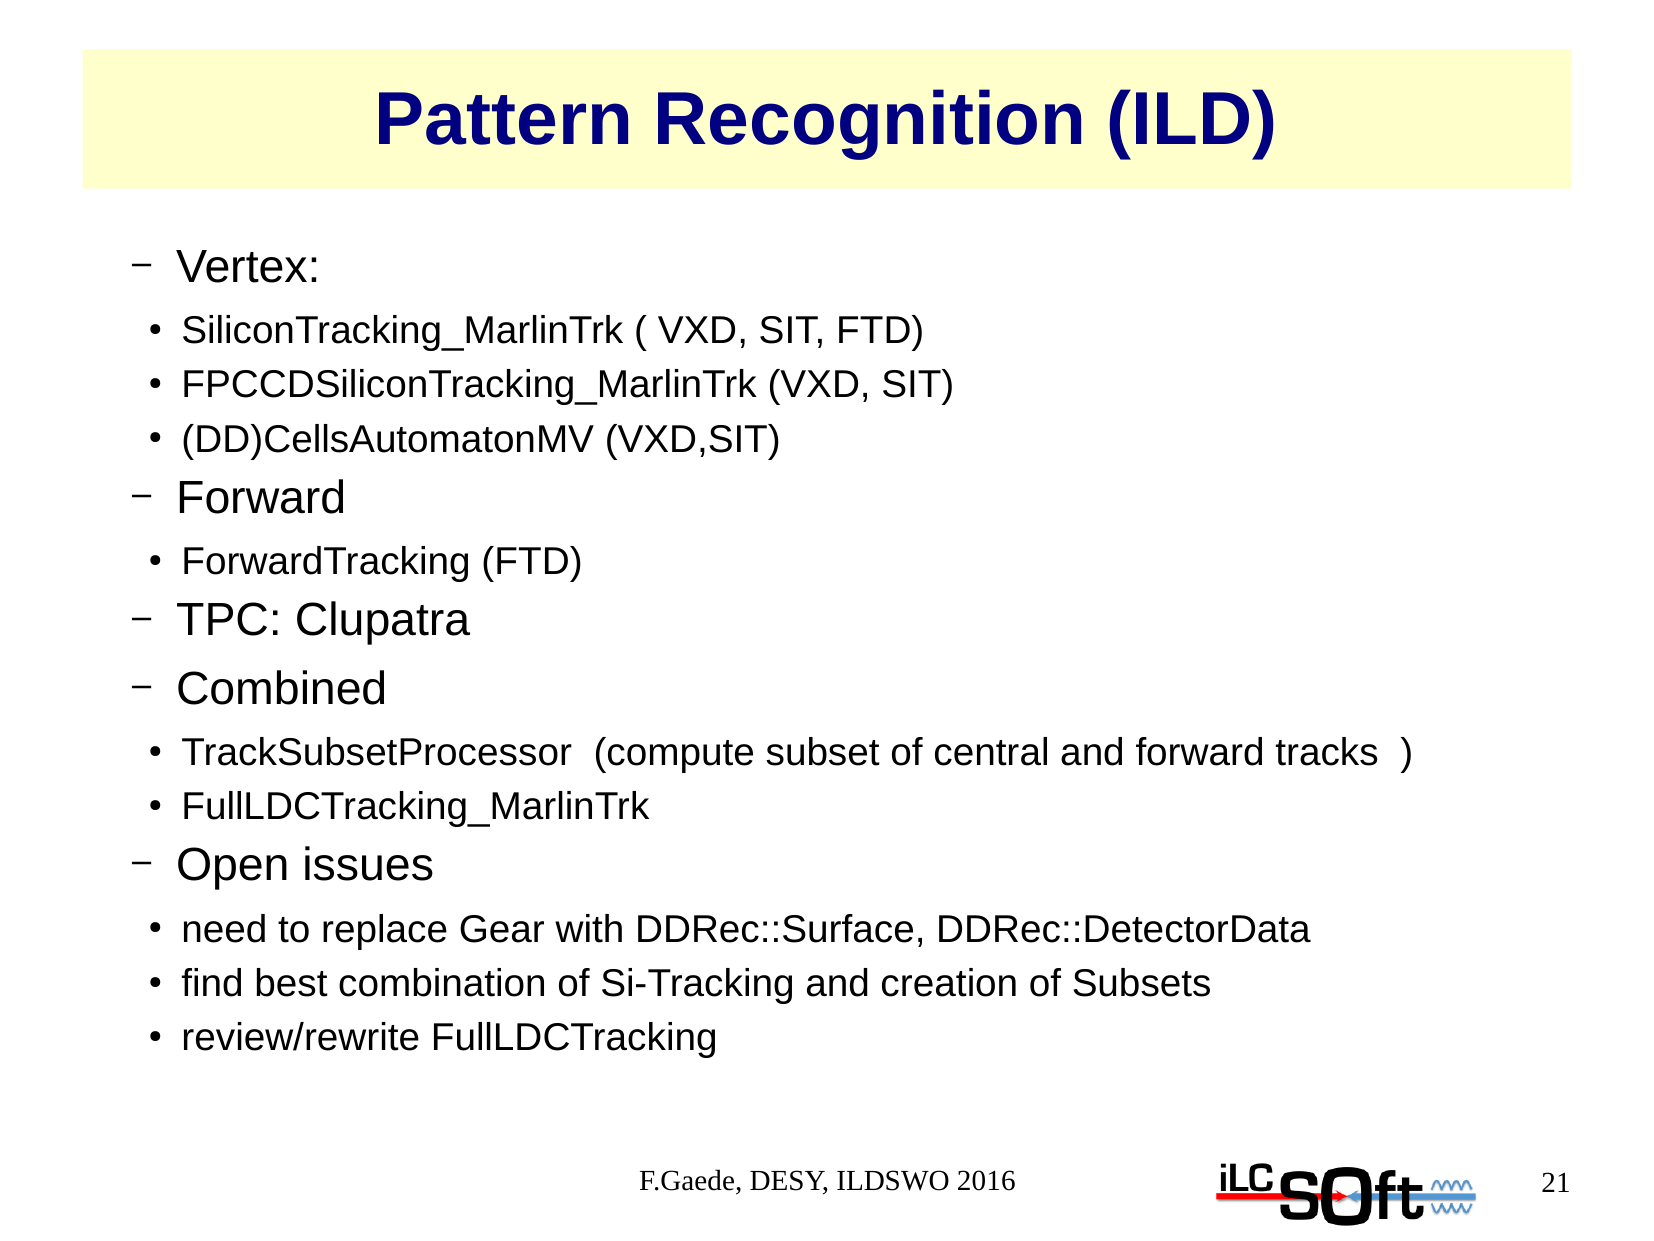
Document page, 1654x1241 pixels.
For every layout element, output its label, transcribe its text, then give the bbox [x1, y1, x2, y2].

picture [1206, 1155, 1561, 1241]
list Vertex: SiliconTracking_MarlinTrk ( VXD, SIT, FTD) FPCCDSiliconTracking_MarlinTrk (VXD, SIT) (DD)CellsAutomatonMV (VXD,SIT) Forward ForwardTracking (FTD) TPC: Clupatra Combined TrackSubsetProcessor (compute subset of central and forward tracks ) FullLDCTracking_MarlinTrk Open issues need to replace Gear with DDRec::Surface, DDRec::DetectorData find best combination of Si-Tracking and creation of Subsets review/rewrite FullLDCTracking [82, 240, 1571, 1059]
title Pattern Recognition (ILD) [82, 49, 1571, 189]
